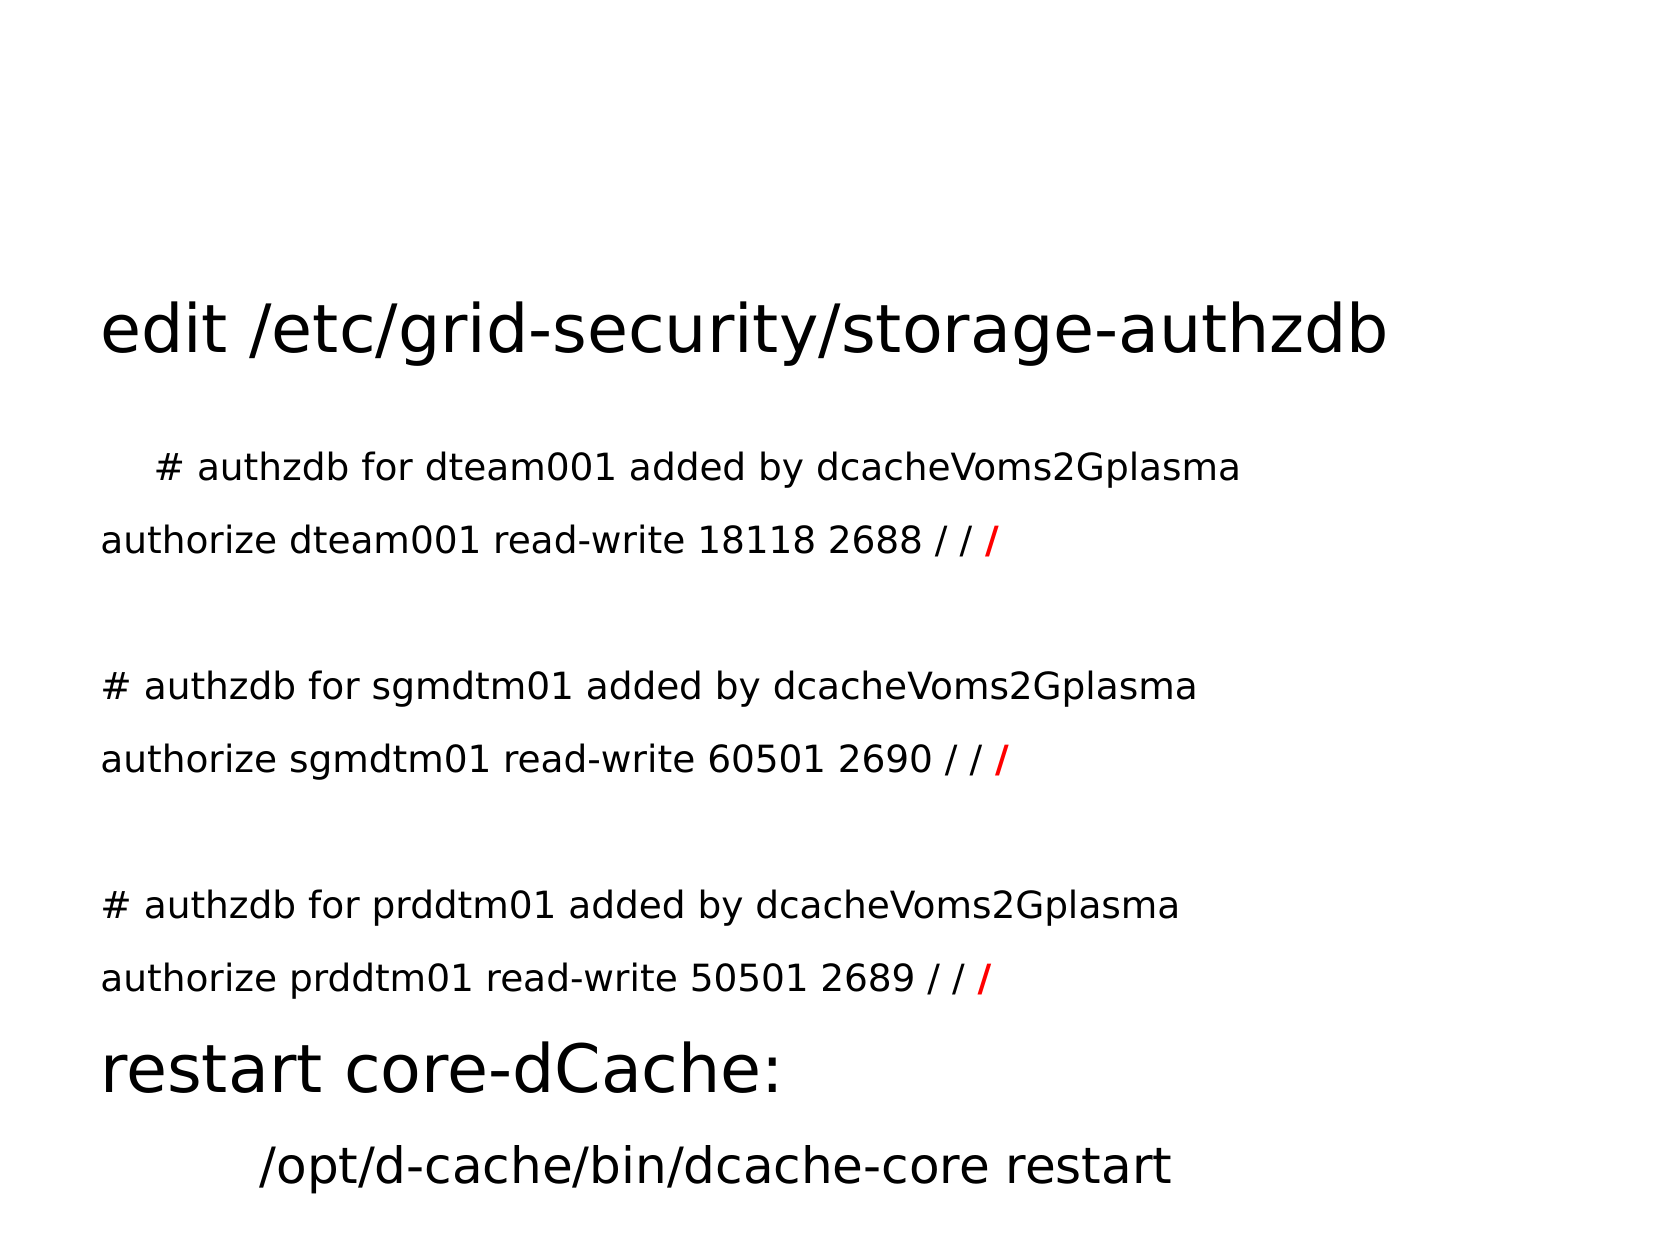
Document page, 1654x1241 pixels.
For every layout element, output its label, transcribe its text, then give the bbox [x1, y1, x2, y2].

list edit /etc/grid-security/storage-authzdb # authzdb for dteam001 added by dcacheVoms2Gplasma authorize dteam001 read-write 18118 2688 / / / # authzdb for sgmdtm01 added by dcacheVoms2Gplasma authorize sgmdtm01 read-write 60501 2690 / / / # authzdb for prddtm01 added by dcacheVoms2Gplasma authorize prddtm01 read-write 50501 2689 / / / restart core-dCache: /opt/d-cache/bin/dcache-core restart [82, 290, 1571, 1196]
